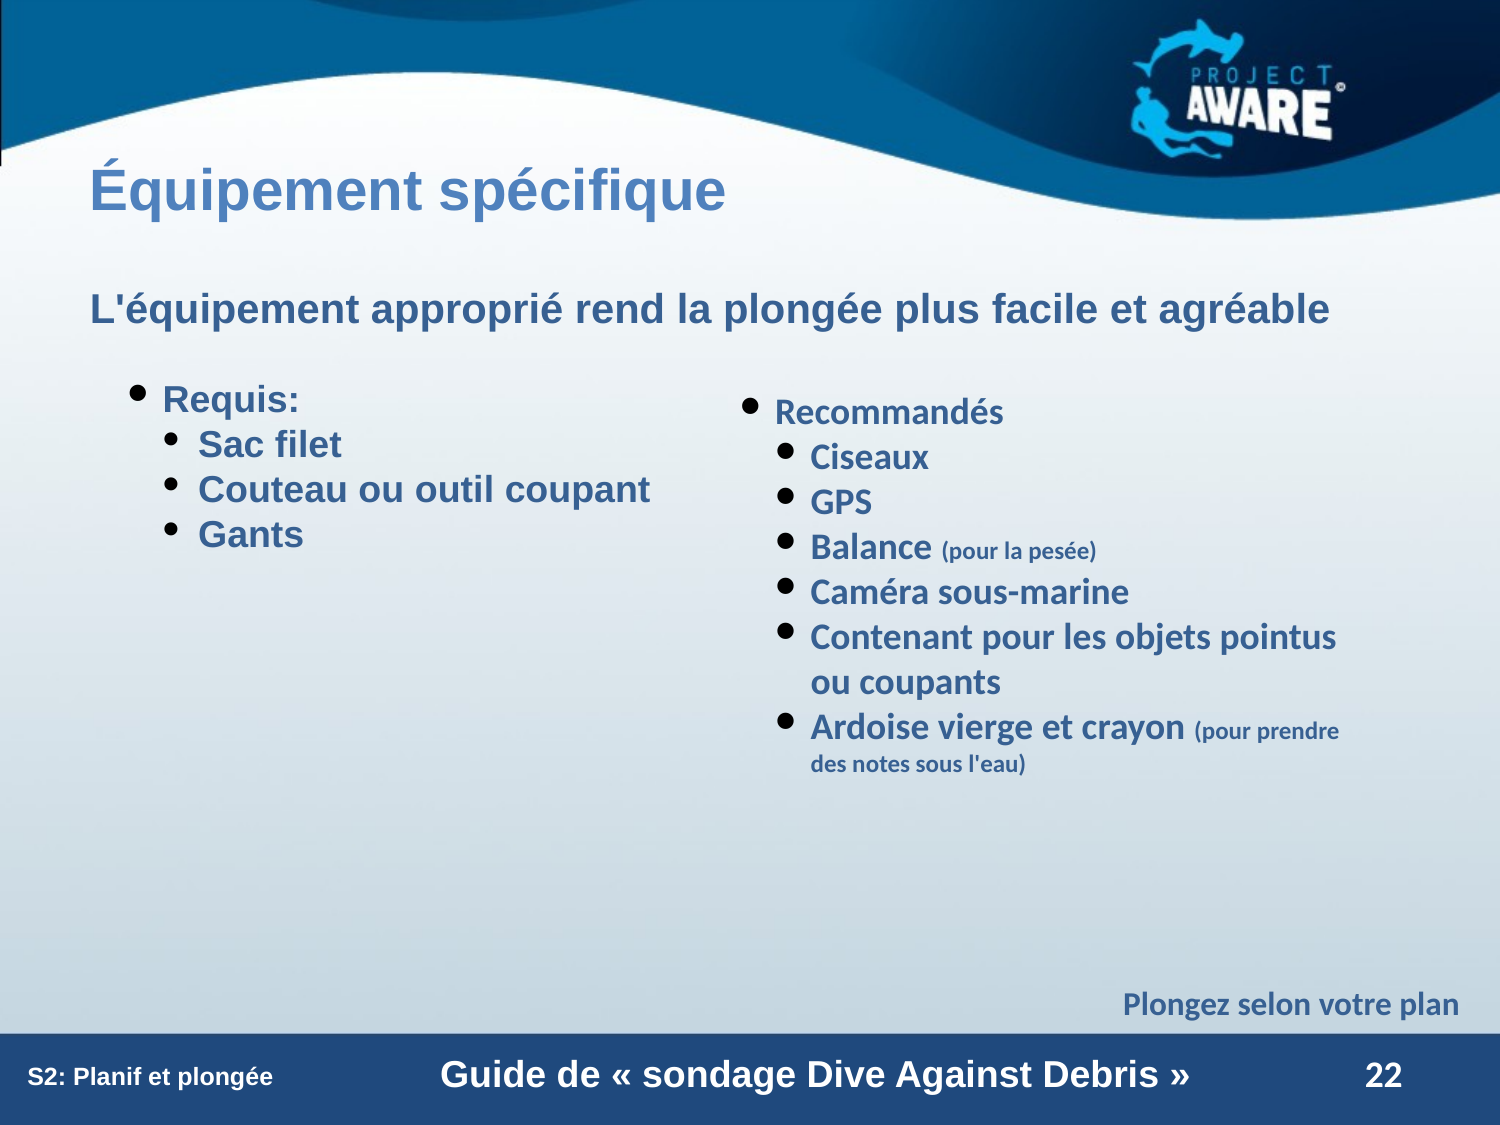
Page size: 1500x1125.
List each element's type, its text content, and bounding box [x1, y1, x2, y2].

text_box L'équipement approprié rend la plongée plus facile et agréable [74, 274, 1413, 343]
text_box Recommandés Ciseaux GPS Balance (pour la pesée) Caméra sous-marine Contenant pour les objets pointus ou coupants Ardoise vierge et crayon (pour prendre des notes sous l'eau) [725, 379, 1375, 839]
text_box Requis: Sac filet Couteau ou outil coupant Gants [112, 367, 763, 935]
picture [0, 0, 1500, 1037]
text_box Guide de « sondage Dive Against Debris » [425, 1042, 1276, 1103]
text_box <numéro> [1350, 1042, 1475, 1103]
text_box S2: Planif et plongée [12, 1052, 425, 1103]
text_box Équipement spécifique [75, 145, 1400, 249]
text_box Plongez selon votre plan [909, 975, 1475, 1025]
